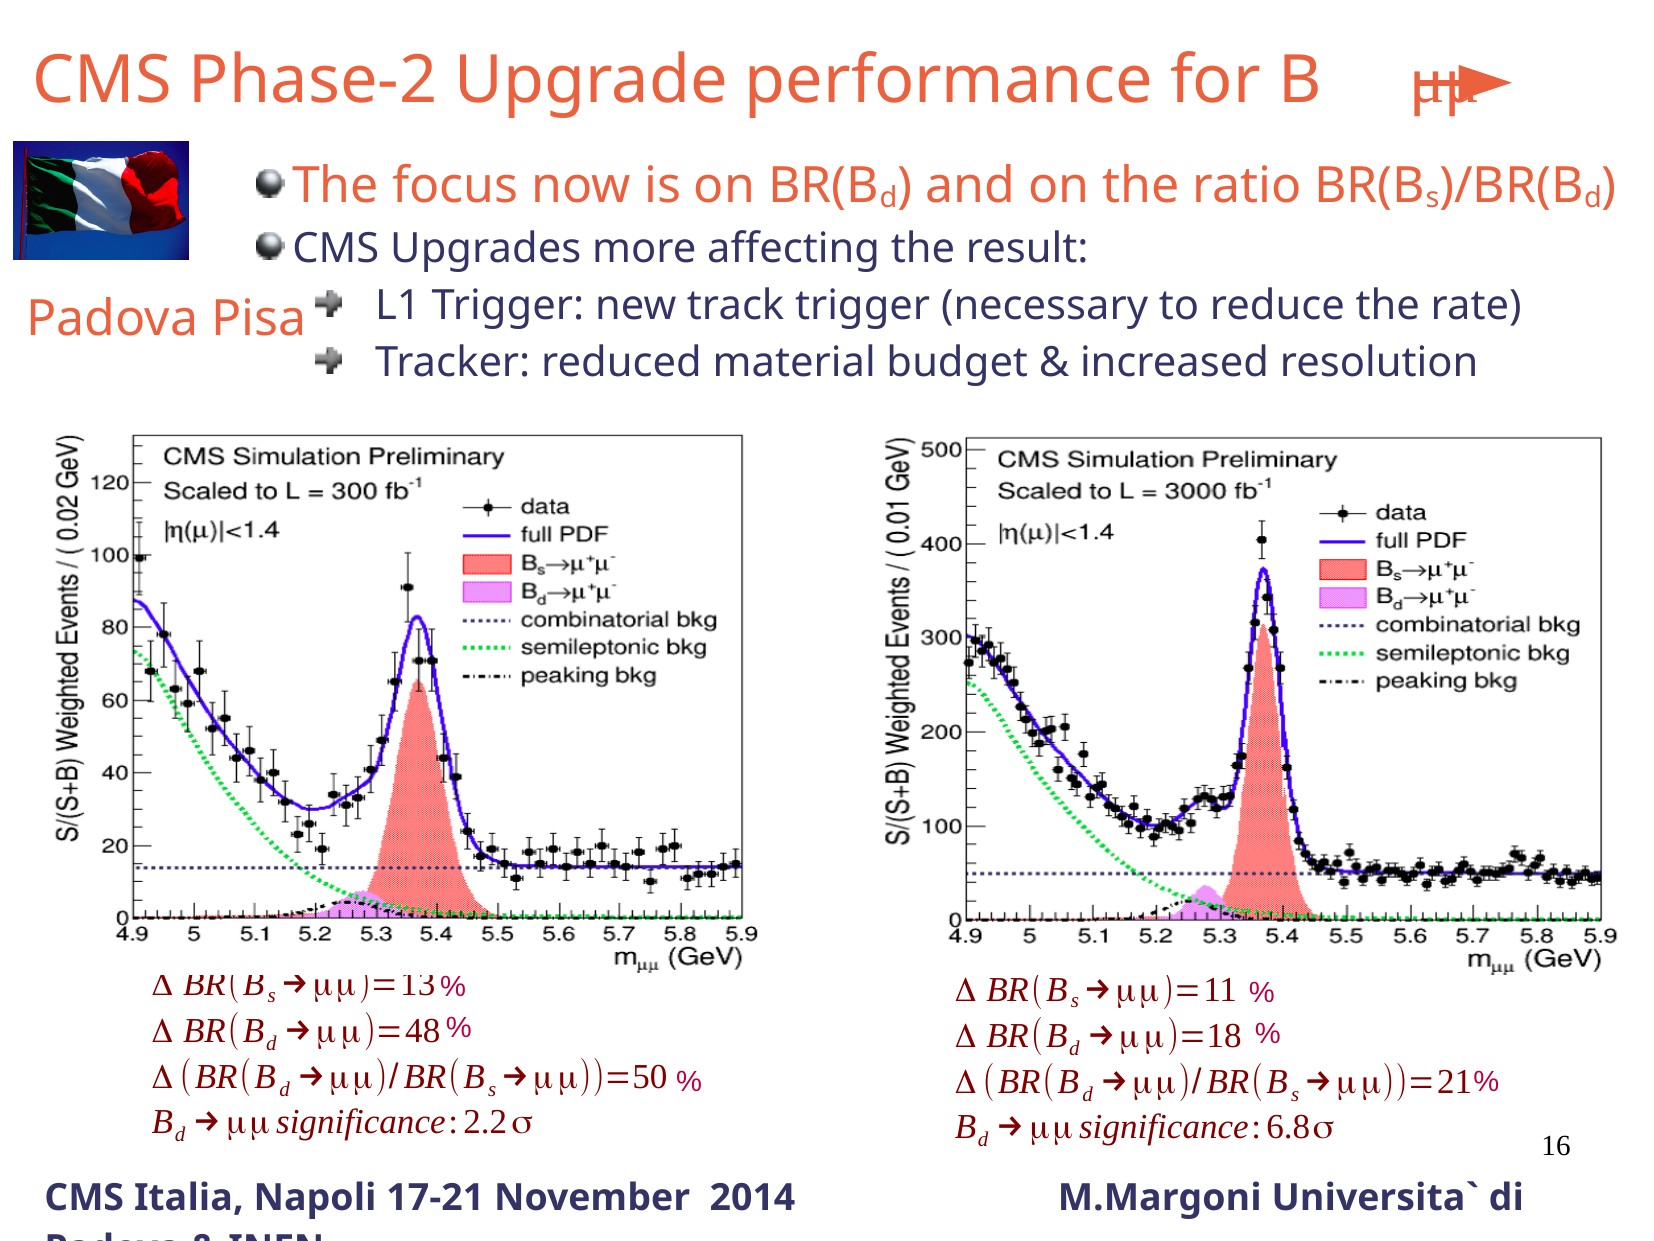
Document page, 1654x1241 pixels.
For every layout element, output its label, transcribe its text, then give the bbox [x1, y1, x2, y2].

text_box Padova Pisa [11, 274, 242, 367]
text_box % [661, 1057, 721, 1114]
chart [944, 975, 1480, 1152]
chart [141, 975, 677, 1147]
text_box % [1234, 975, 1294, 1026]
picture [13, 141, 189, 260]
picture [5, 416, 1654, 975]
text_box % [425, 975, 485, 1020]
text_box The focus now is on BR(Bd) and on the ratio BR(Bs)/BR(Bd) CMS Upgrades more affecting the result: L1 Trigger: new track trigger (necessary to reduce the rate) Tracker: reduced material budget & increased resolution [242, 142, 1654, 416]
text_box % [1458, 1057, 1518, 1114]
text_box % [431, 1003, 491, 1061]
text_box CMS Italia, Napoli 17-21 November 2014 M.Margoni Universita` di Padova & INFN [29, 1163, 1625, 1237]
text_box CMS Phase-2 Upgrade performance for B μμ [17, 23, 1654, 139]
text_box % [1240, 1009, 1300, 1067]
